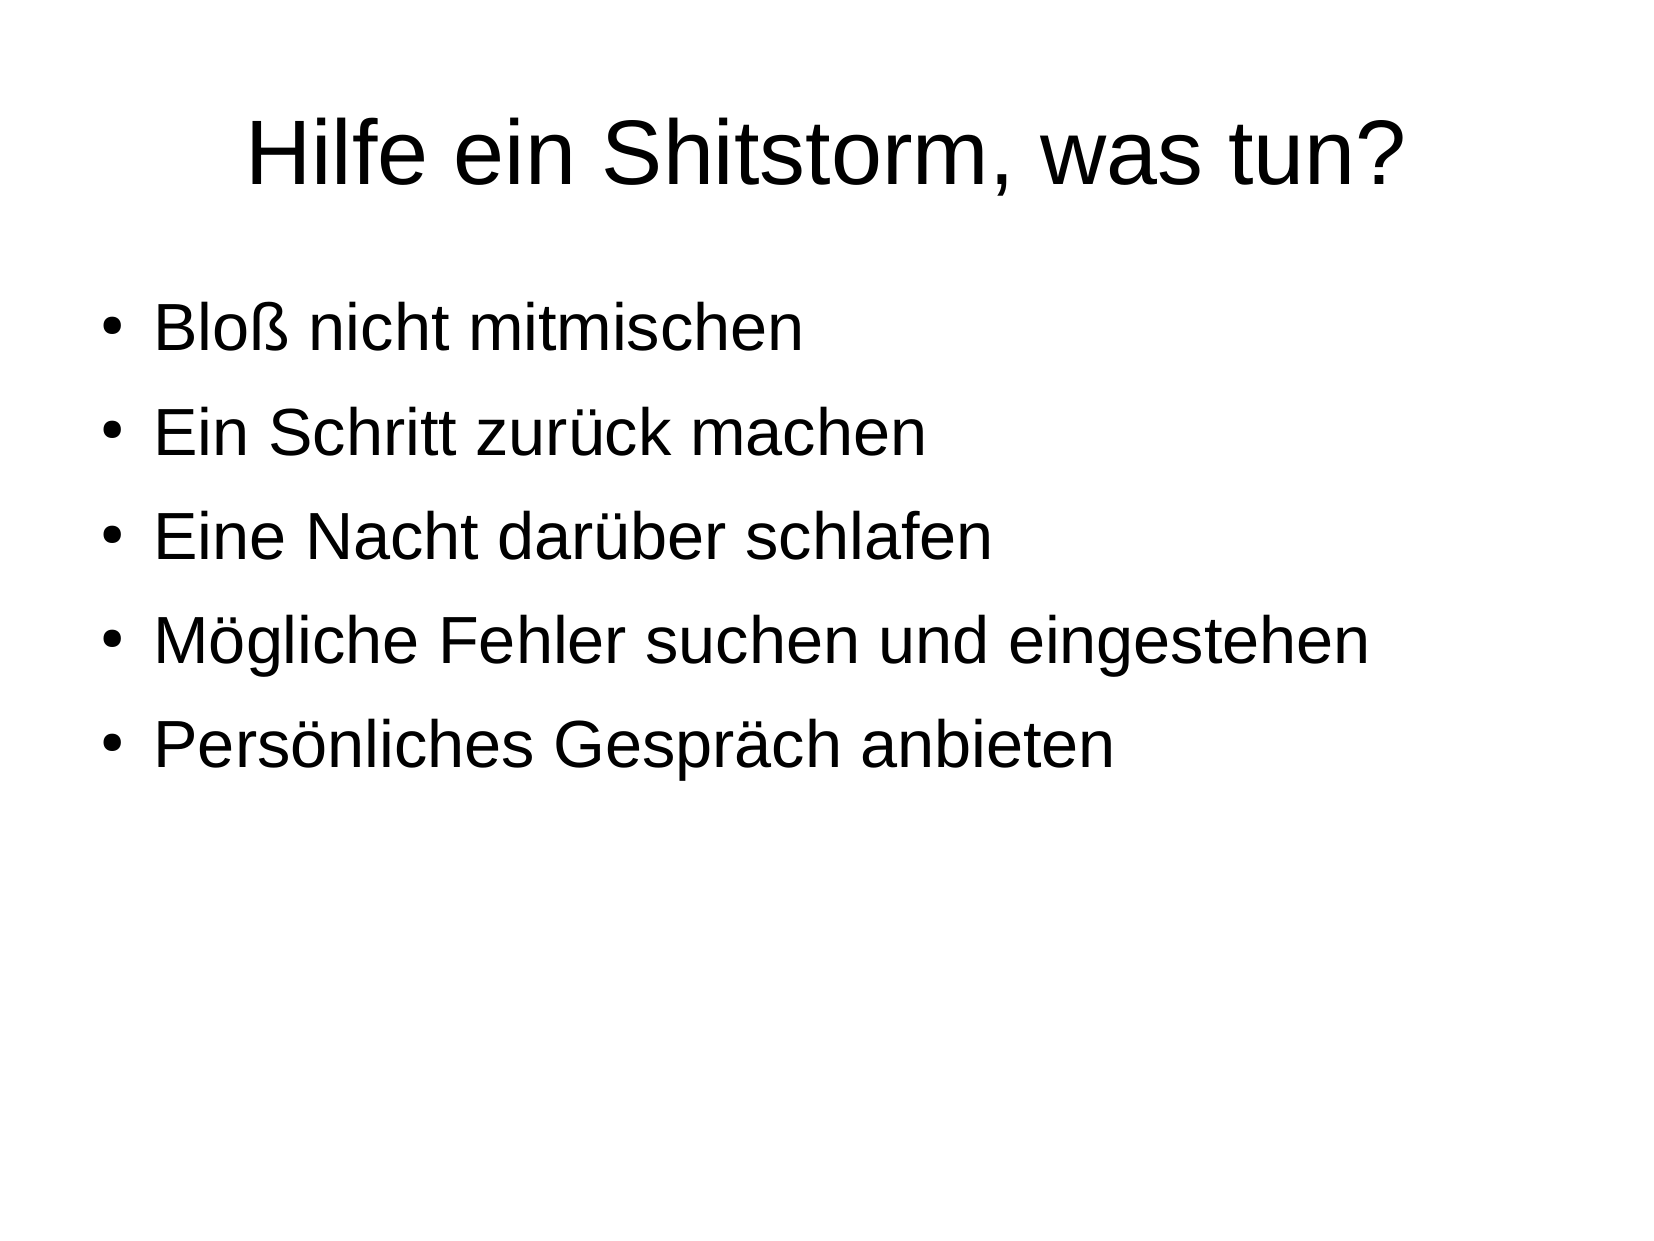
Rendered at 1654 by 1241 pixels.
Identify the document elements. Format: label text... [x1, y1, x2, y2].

list Bloß nicht mitmischen Ein Schritt zurück machen Eine Nacht darüber schlafen Mögliche Fehler suchen und eingestehen Persönliches Gespräch anbieten [82, 290, 1538, 1010]
title Hilfe ein Shitstorm, was tun? [82, 49, 1571, 257]
